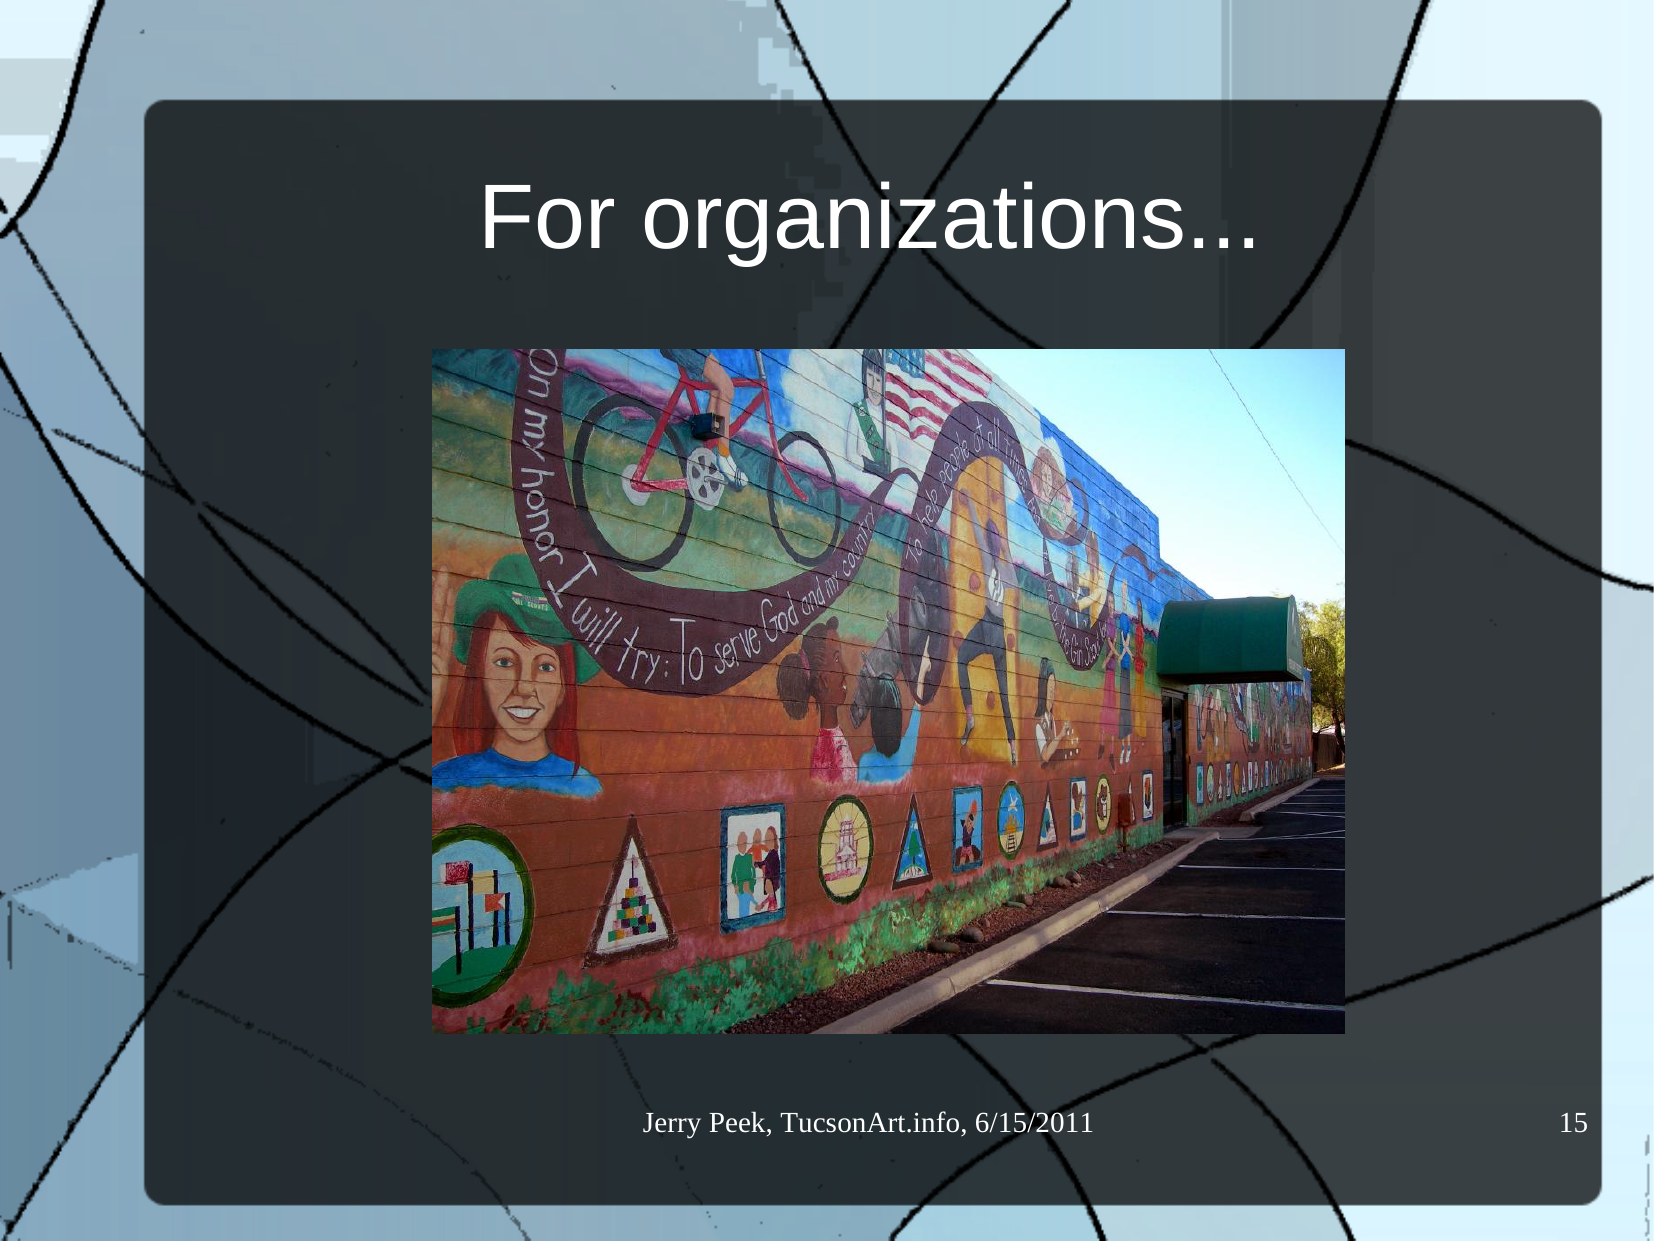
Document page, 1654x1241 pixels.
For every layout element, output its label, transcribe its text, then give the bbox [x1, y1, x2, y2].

title For organizations... [159, 108, 1583, 325]
picture [0, 0, 1654, 1241]
